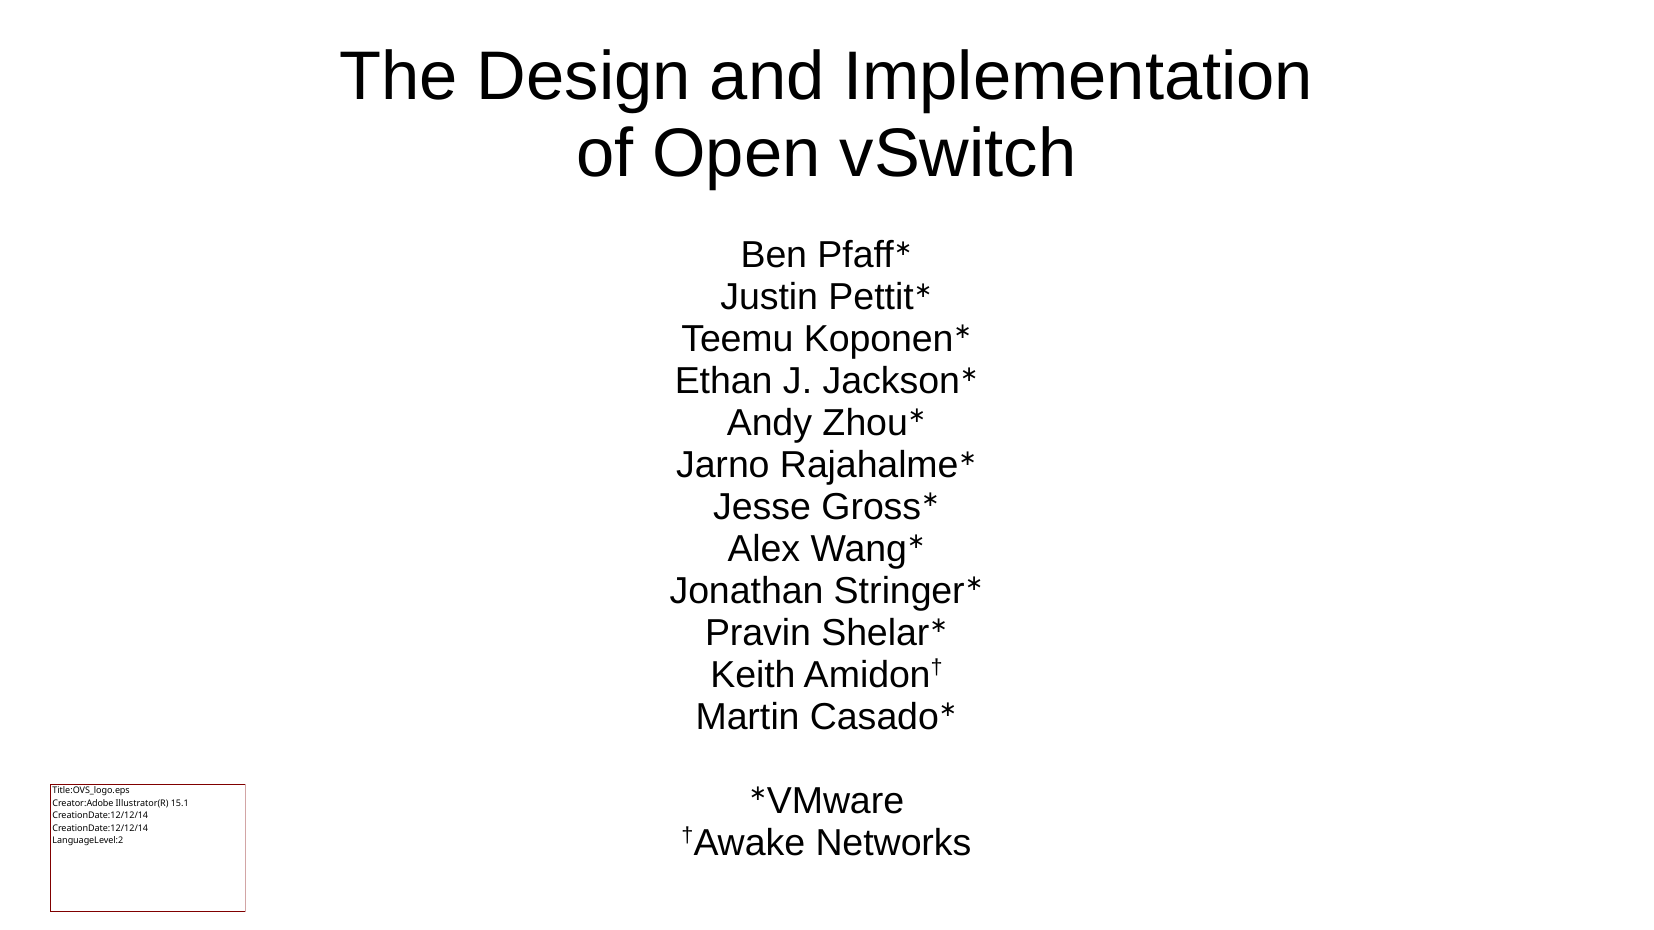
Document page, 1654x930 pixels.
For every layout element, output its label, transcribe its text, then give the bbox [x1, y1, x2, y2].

title The Design and Implementation of Open vSwitch [82, 36, 1571, 193]
subtitle Ben Pfaff∗ Justin Pettit∗ Teemu Koponen∗ Ethan J. Jackson∗ Andy Zhou∗ Jarno Rajahalme∗ Jesse Gross∗ Alex Wang∗ Jonathan Stringer∗ Pravin Shelar∗ Keith Amidon† Martin Casado∗ ∗VMware †Awake Networks [82, 757, 1571, 864]
text_box [82, 217, 1571, 757]
